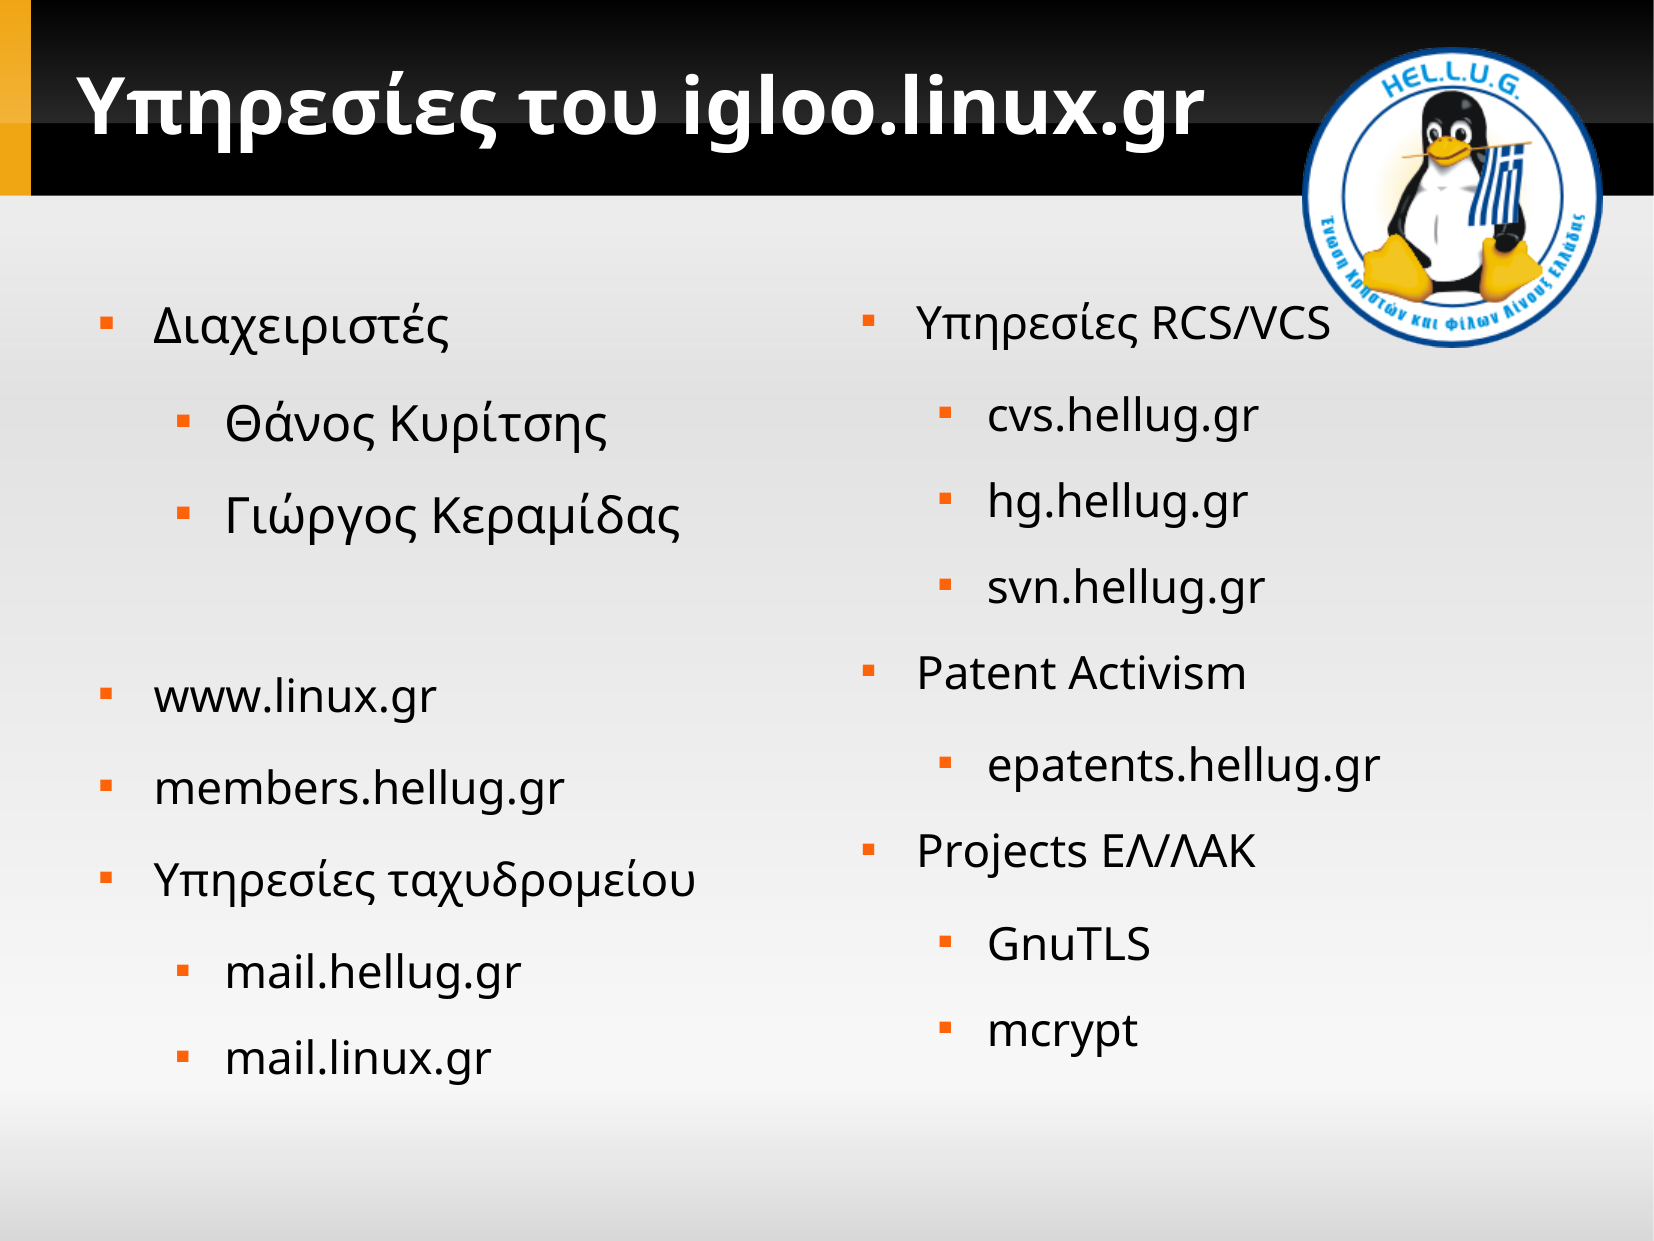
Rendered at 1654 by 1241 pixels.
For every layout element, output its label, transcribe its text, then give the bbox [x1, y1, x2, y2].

list Διαχειριστές Θάνος Κυρίτσης Γιώργος Κεραμίδας www.linux.gr members.hellug.gr Υπηρεσίες ταχυδρομείου mail.hellug.gr mail.linux.gr [82, 290, 809, 1109]
title Υπηρεσίες του igloo.linux.gr [76, 0, 1565, 208]
list Υπηρεσίες RCS/VCS cvs.hellug.gr hg.hellug.gr svn.hellug.gr Patent Activism epatents.hellug.gr Projects ΕΛ/ΛΑΚ GnuTLS mcrypt [845, 290, 1572, 1094]
picture [0, 0, 1654, 1241]
